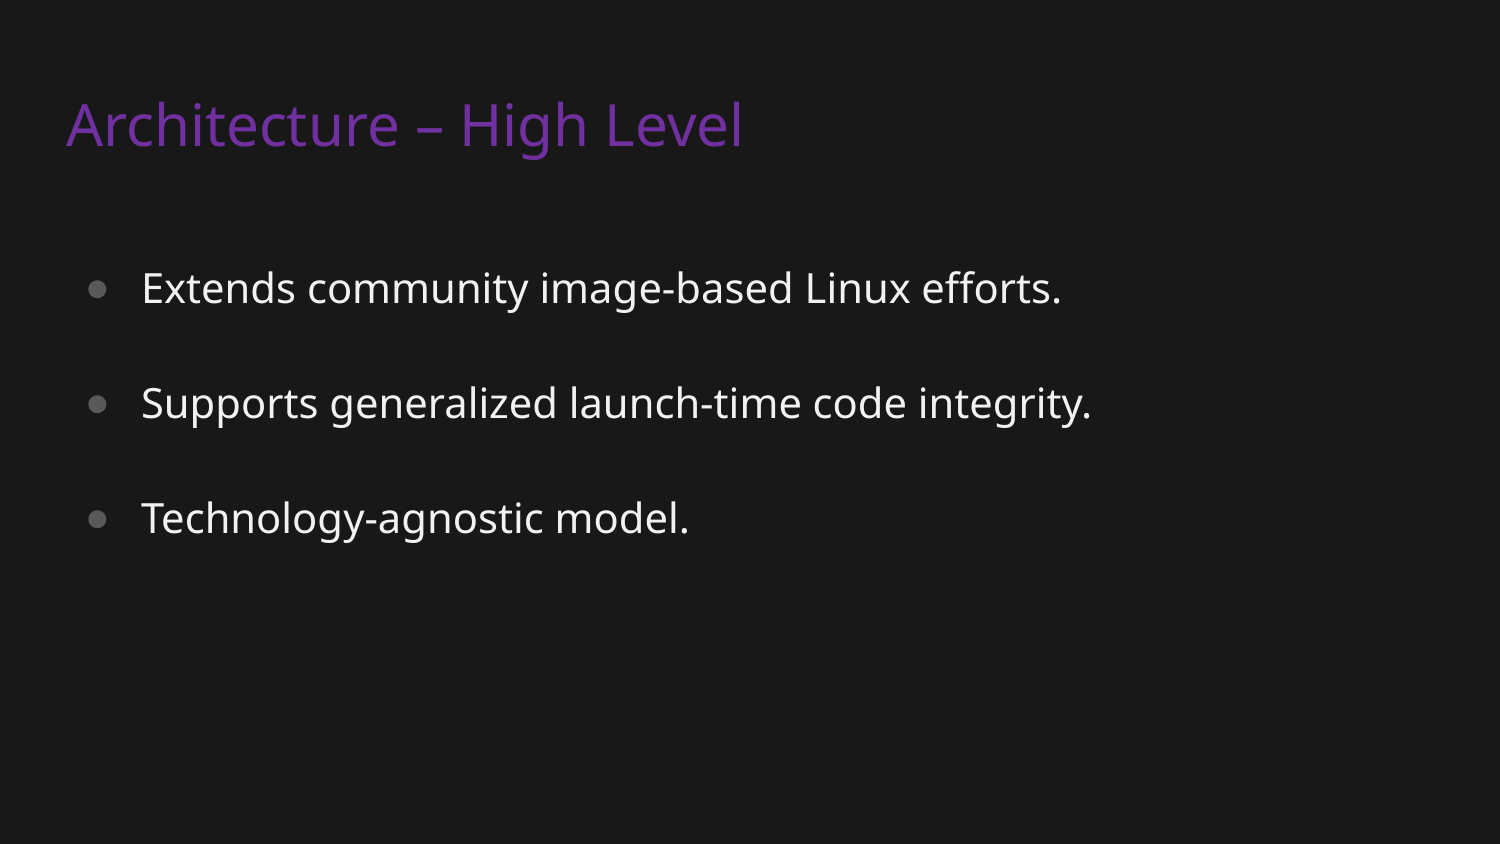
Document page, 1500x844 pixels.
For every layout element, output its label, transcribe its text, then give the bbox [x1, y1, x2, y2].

title Architecture – High Level [51, 72, 1449, 167]
list Extends community image-based Linux efforts. Supports generalized launch-time code integrity. Technology-agnostic model. [51, 189, 1449, 750]
